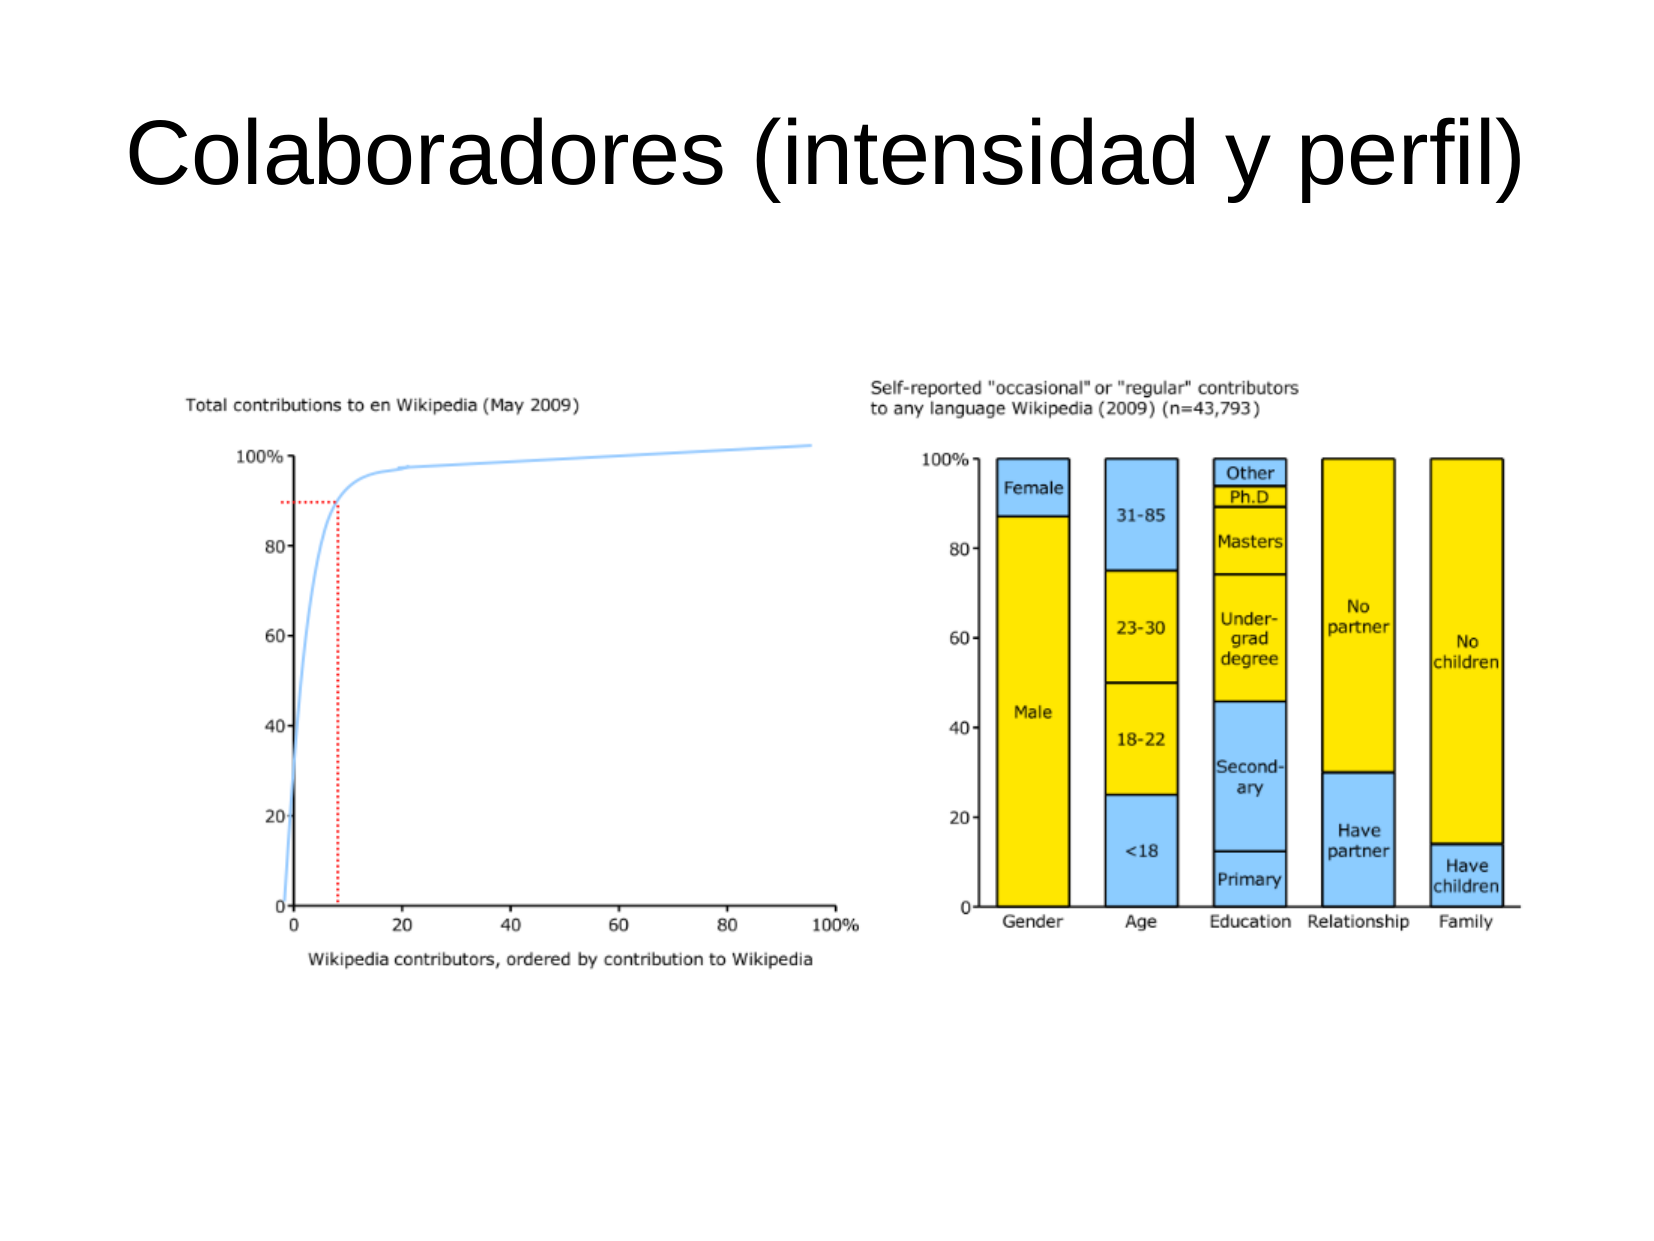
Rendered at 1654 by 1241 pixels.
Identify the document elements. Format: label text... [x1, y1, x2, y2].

title Colaboradores (intensidad y perfil) [82, 56, 1571, 250]
picture [164, 360, 1536, 982]
